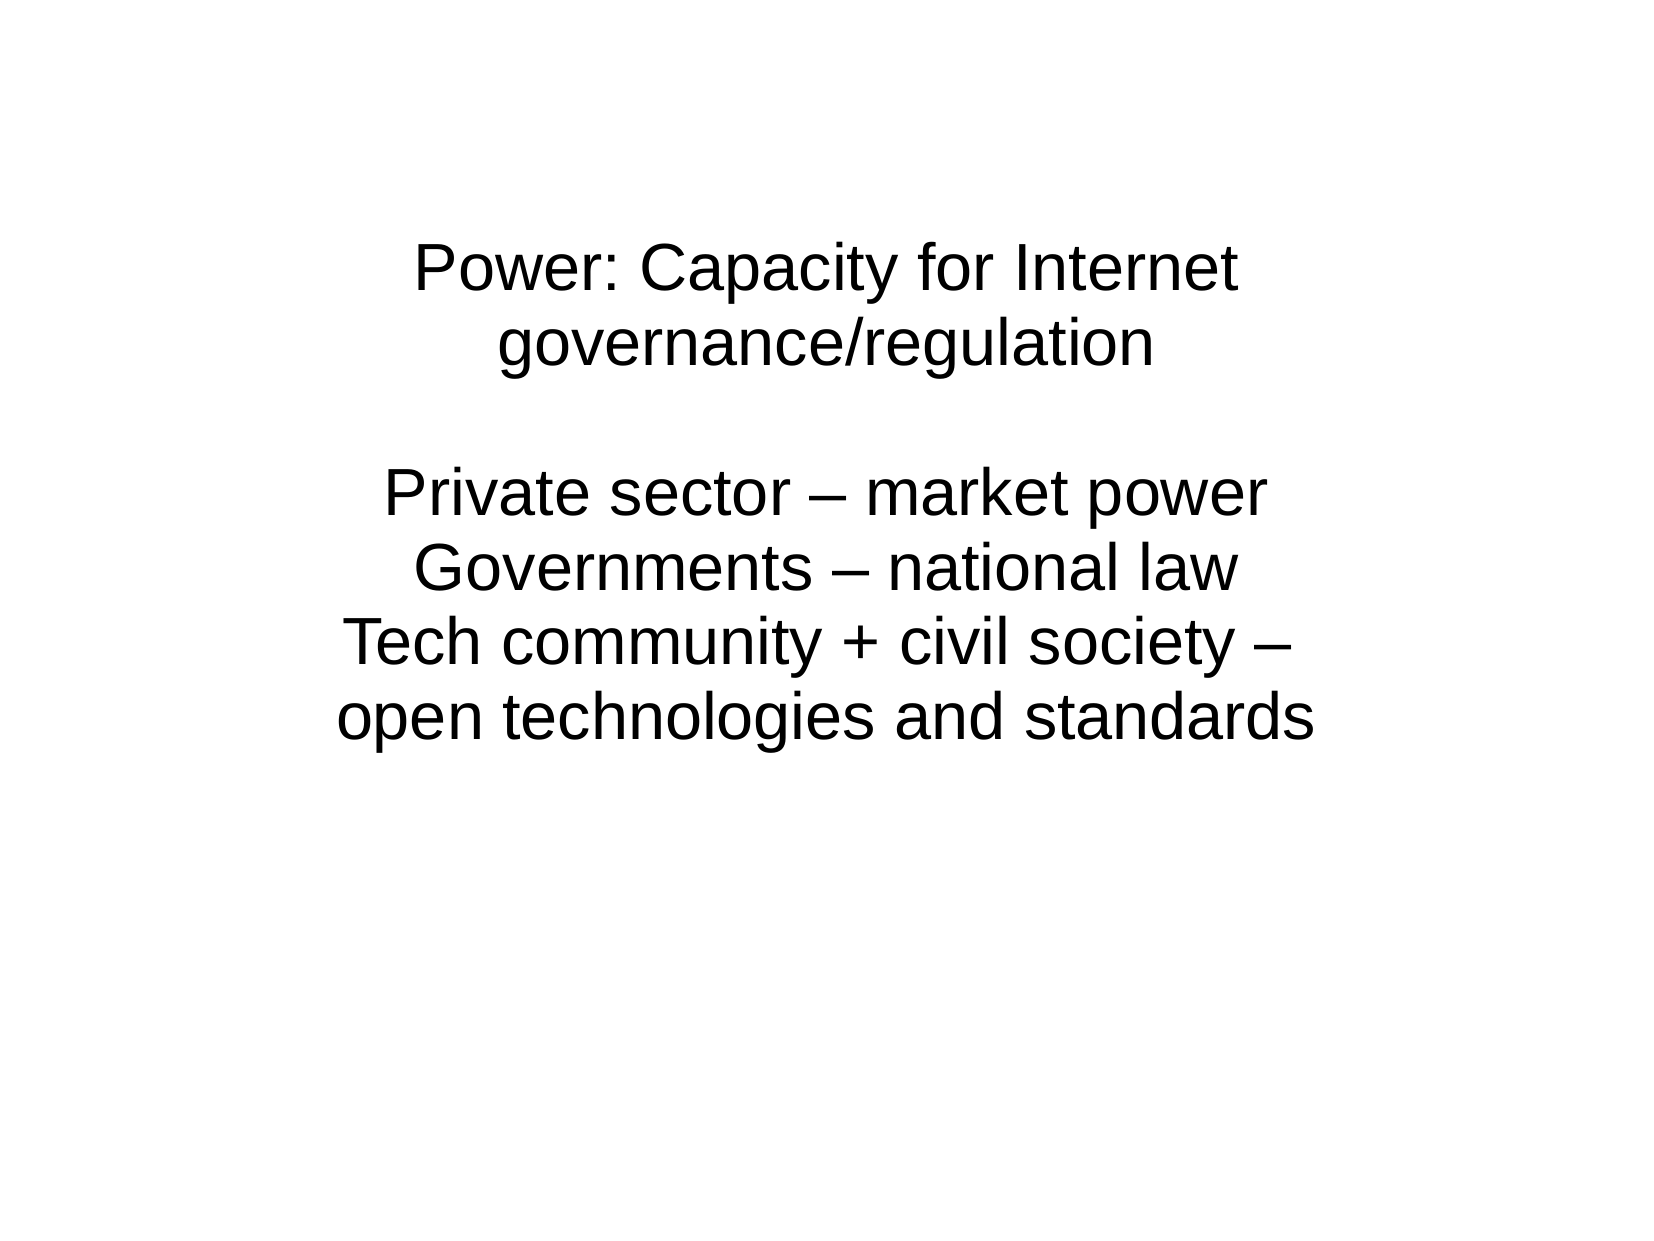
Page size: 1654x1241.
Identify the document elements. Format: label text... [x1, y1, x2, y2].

subtitle Power: Capacity for Internet governance/regulation Private sector – market power Governments – national law Tech community + civil society – open technologies and standards [82, 49, 1571, 1010]
